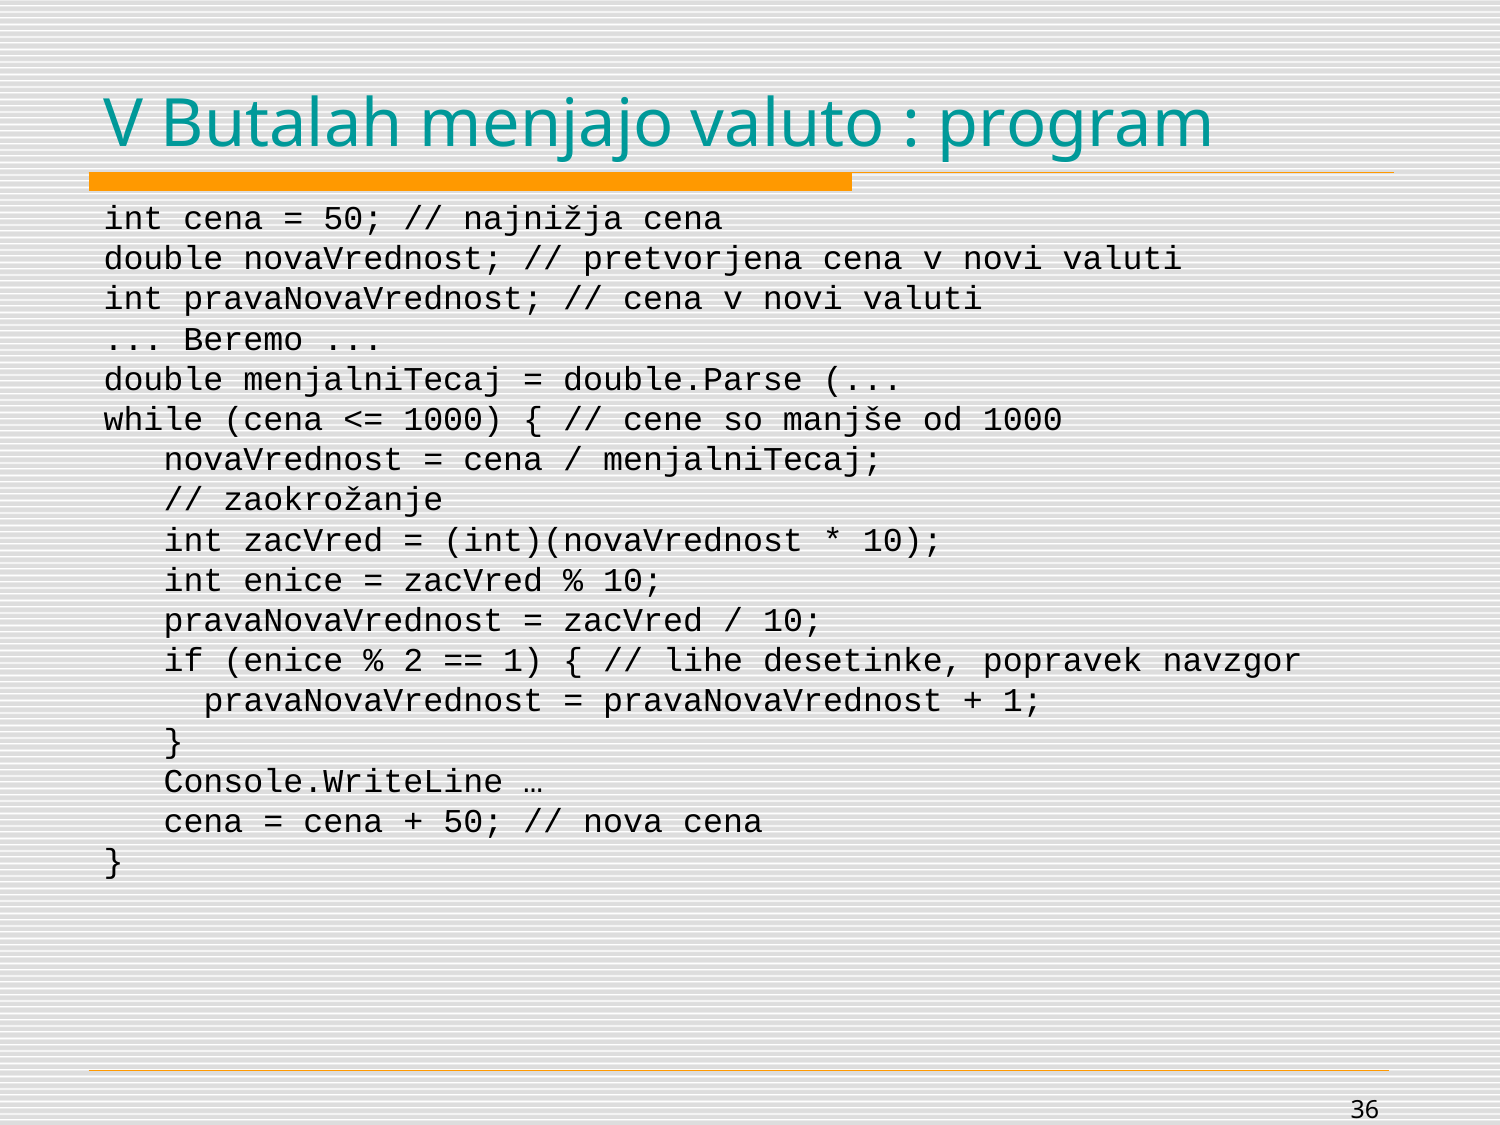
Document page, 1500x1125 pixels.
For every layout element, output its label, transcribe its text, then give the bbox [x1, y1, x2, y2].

list int cena = 50; // najnižja cena double novaVrednost; // pretvorjena cena v novi valuti int pravaNovaVrednost; // cena v novi valuti ... Beremo ... double menjalniTecaj = double.Parse (... while (cena <= 1000) { // cene so manjše od 1000 novaVrednost = cena / menjalniTecaj; // zaokrožanje int zacVred = (int)(novaVrednost * 10); int enice = zacVred % 10; pravaNovaVrednost = zacVred / 10; if (enice % 2 == 1) { // lihe desetinke, popravek navzgor pravaNovaVrednost = pravaNovaVrednost + 1; } Console.WriteLine … cena = cena + 50; // nova cena } [88, 196, 1401, 1059]
picture [0, 0, 1500, 1125]
title V Butalah menjajo valuto : program [88, 54, 1401, 167]
text_box <number> [1068, 1085, 1394, 1125]
